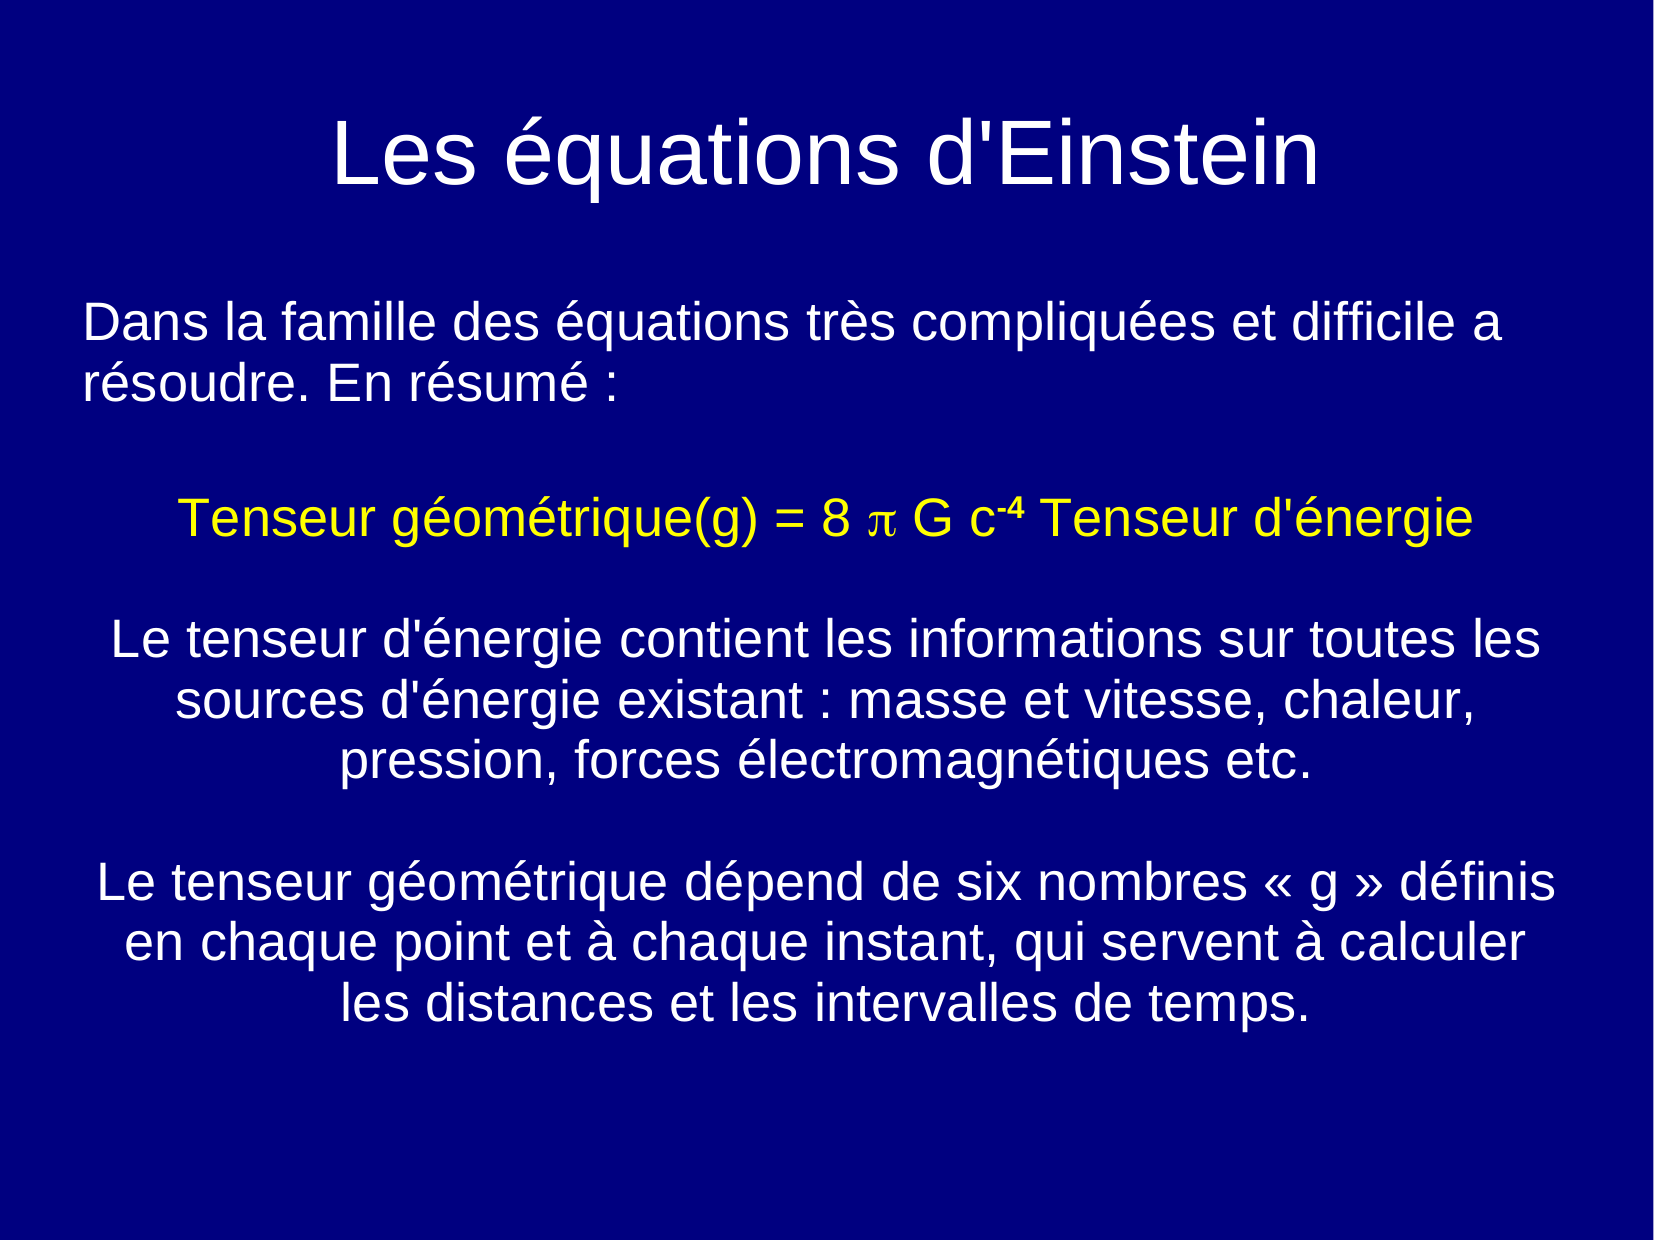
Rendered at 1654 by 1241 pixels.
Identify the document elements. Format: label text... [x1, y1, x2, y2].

title Les équations d'Einstein [82, 49, 1571, 257]
subtitle Dans la famille des équations très compliquées et difficile a résoudre. En résumé : Tenseur géométrique(g) = 8 p G c-4 Tenseur d'énergie Le tenseur d'énergie contient les informations sur toutes les sources d'énergie existant : masse et vitesse, chaleur, pression, forces électromagnétiques etc. Le tenseur géométrique dépend de six nombres « g » définis en chaque point et à chaque instant, qui servent à calculer les distances et les intervalles de temps. [82, 288, 1571, 1111]
